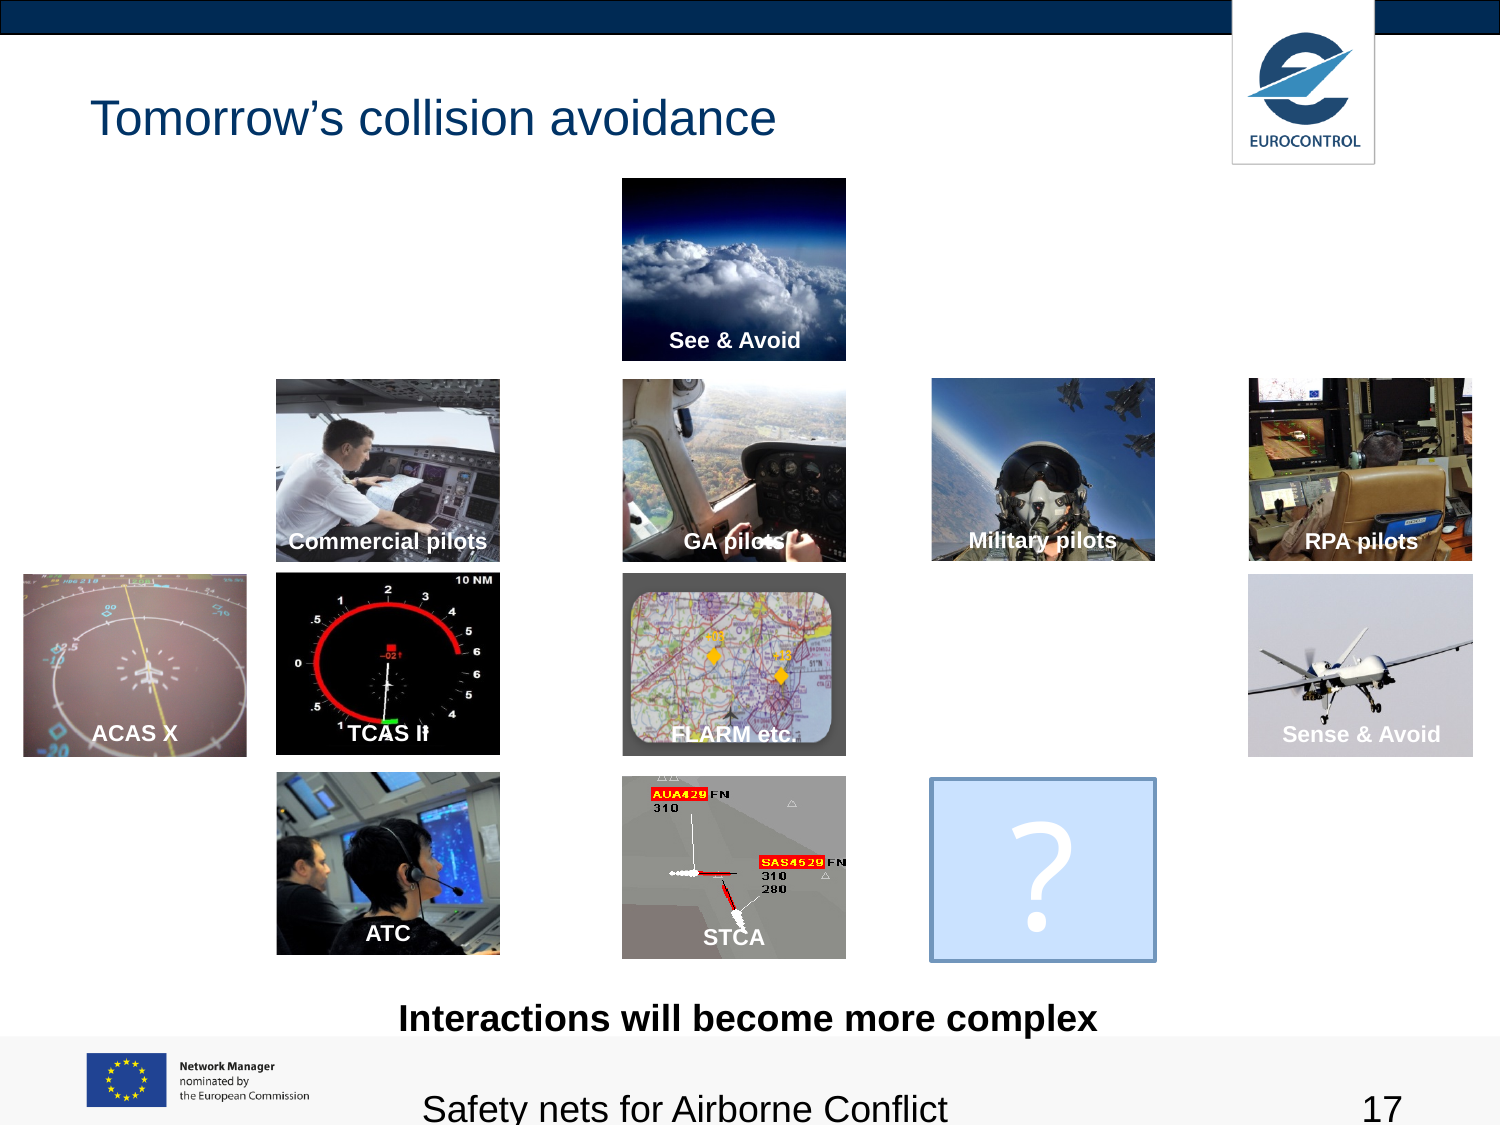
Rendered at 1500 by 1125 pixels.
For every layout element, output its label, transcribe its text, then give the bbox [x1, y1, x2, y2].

text_box ACAS X [23, 711, 247, 754]
picture [1248, 574, 1473, 757]
footer Safety nets for Airborne Conflict [407, 1078, 1092, 1123]
text_box ATC [276, 911, 500, 941]
picture [622, 573, 846, 711]
text_box See & Avoid [623, 317, 847, 361]
text_box RPA pilots [1250, 519, 1474, 562]
text_box TCAS II [276, 711, 500, 754]
picture [85, 1051, 310, 1108]
title Tomorrow’s collision avoidance [75, 78, 1197, 206]
picture [276, 772, 500, 911]
text_box GA pilots [622, 518, 846, 562]
picture [931, 378, 1155, 517]
text_box Commercial pilots [276, 518, 500, 562]
text_box FLARM etc. [622, 711, 846, 755]
picture [1248, 378, 1473, 561]
picture [622, 776, 846, 915]
picture [622, 178, 846, 361]
picture [276, 572, 500, 711]
text_box ? [931, 779, 1155, 941]
picture [276, 379, 500, 518]
slide_number <number> [1346, 1078, 1425, 1123]
text_box Sense & Avoid [1250, 712, 1474, 755]
text_box Interactions will become more complex [23, 941, 1474, 1050]
picture [1224, 0, 1382, 172]
text_box STCA [622, 915, 846, 941]
picture [622, 379, 846, 518]
text_box Military pilots [931, 517, 1155, 561]
picture [23, 574, 247, 711]
